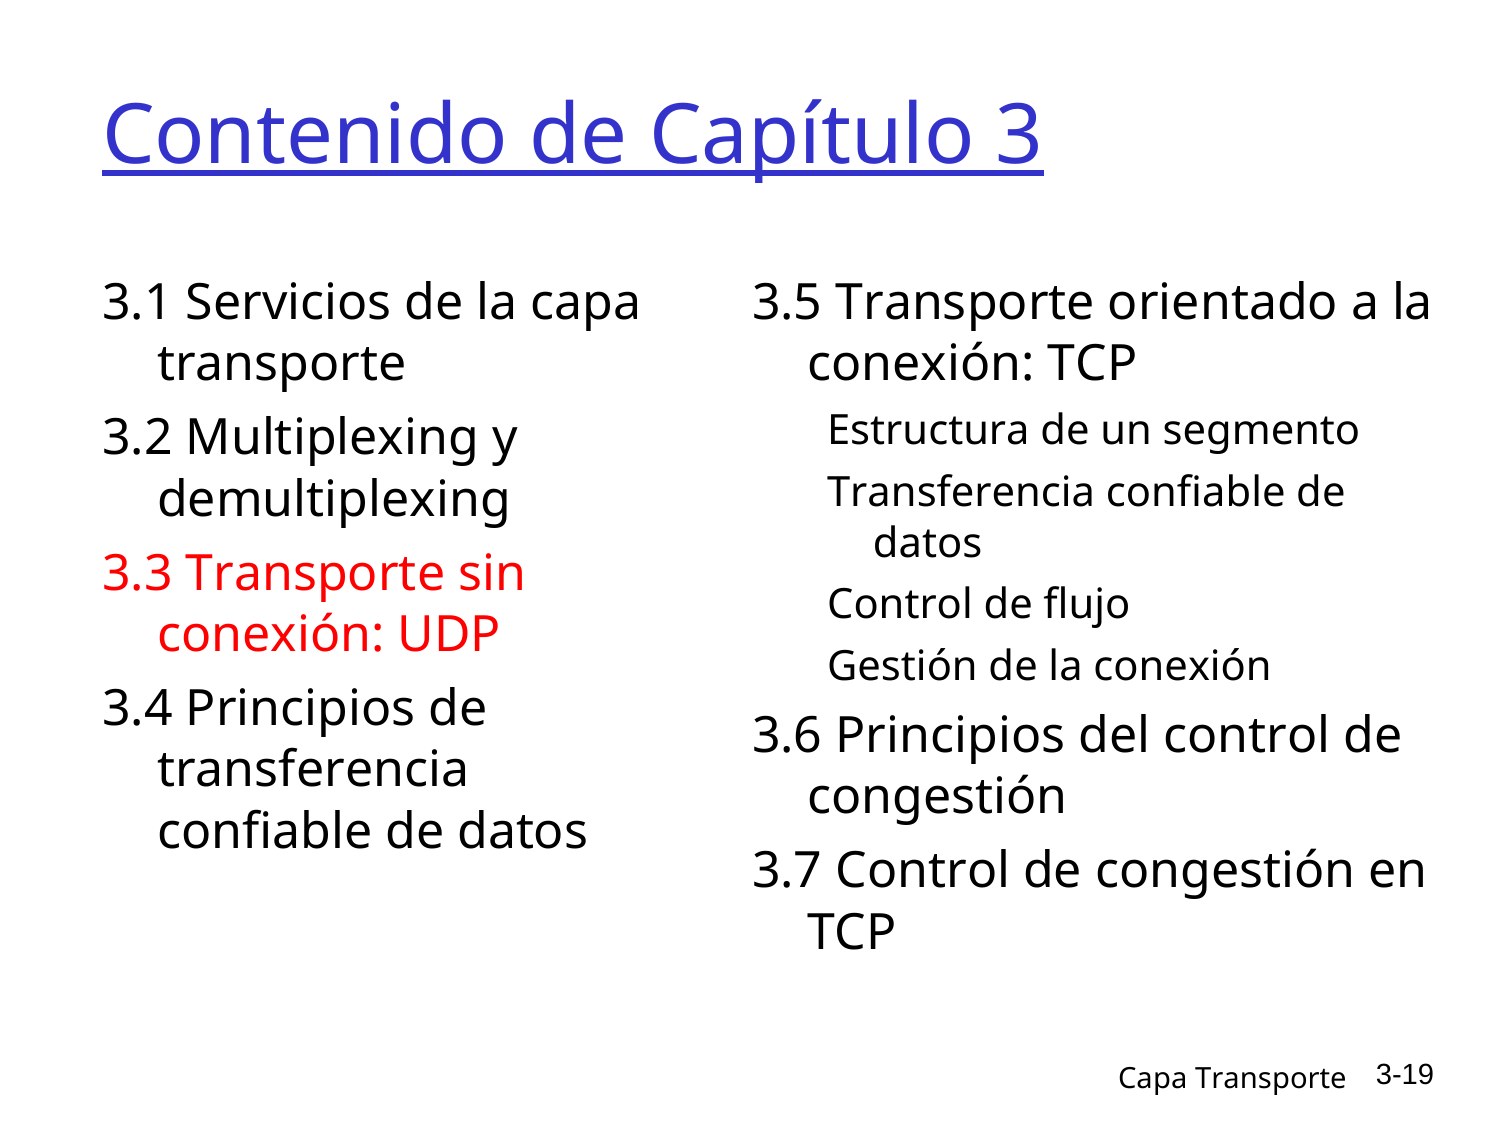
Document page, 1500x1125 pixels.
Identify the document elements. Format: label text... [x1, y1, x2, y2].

title Contenido de Capítulo 3 [87, 37, 1363, 225]
list 3.1 Servicios de la capa transporte 3.2 Multiplexing y demultiplexing 3.3 Transporte sin conexión: UDP 3.4 Principios de transferencia confiable de datos [87, 262, 713, 1026]
list 3.5 Transporte orientado a la conexión: TCP Estructura de un segmento Transferencia confiable de datos Control de flujo Gestión de la conexión 3.6 Principios del control de congestión 3.7 Control de congestión en TCP [737, 262, 1463, 1026]
